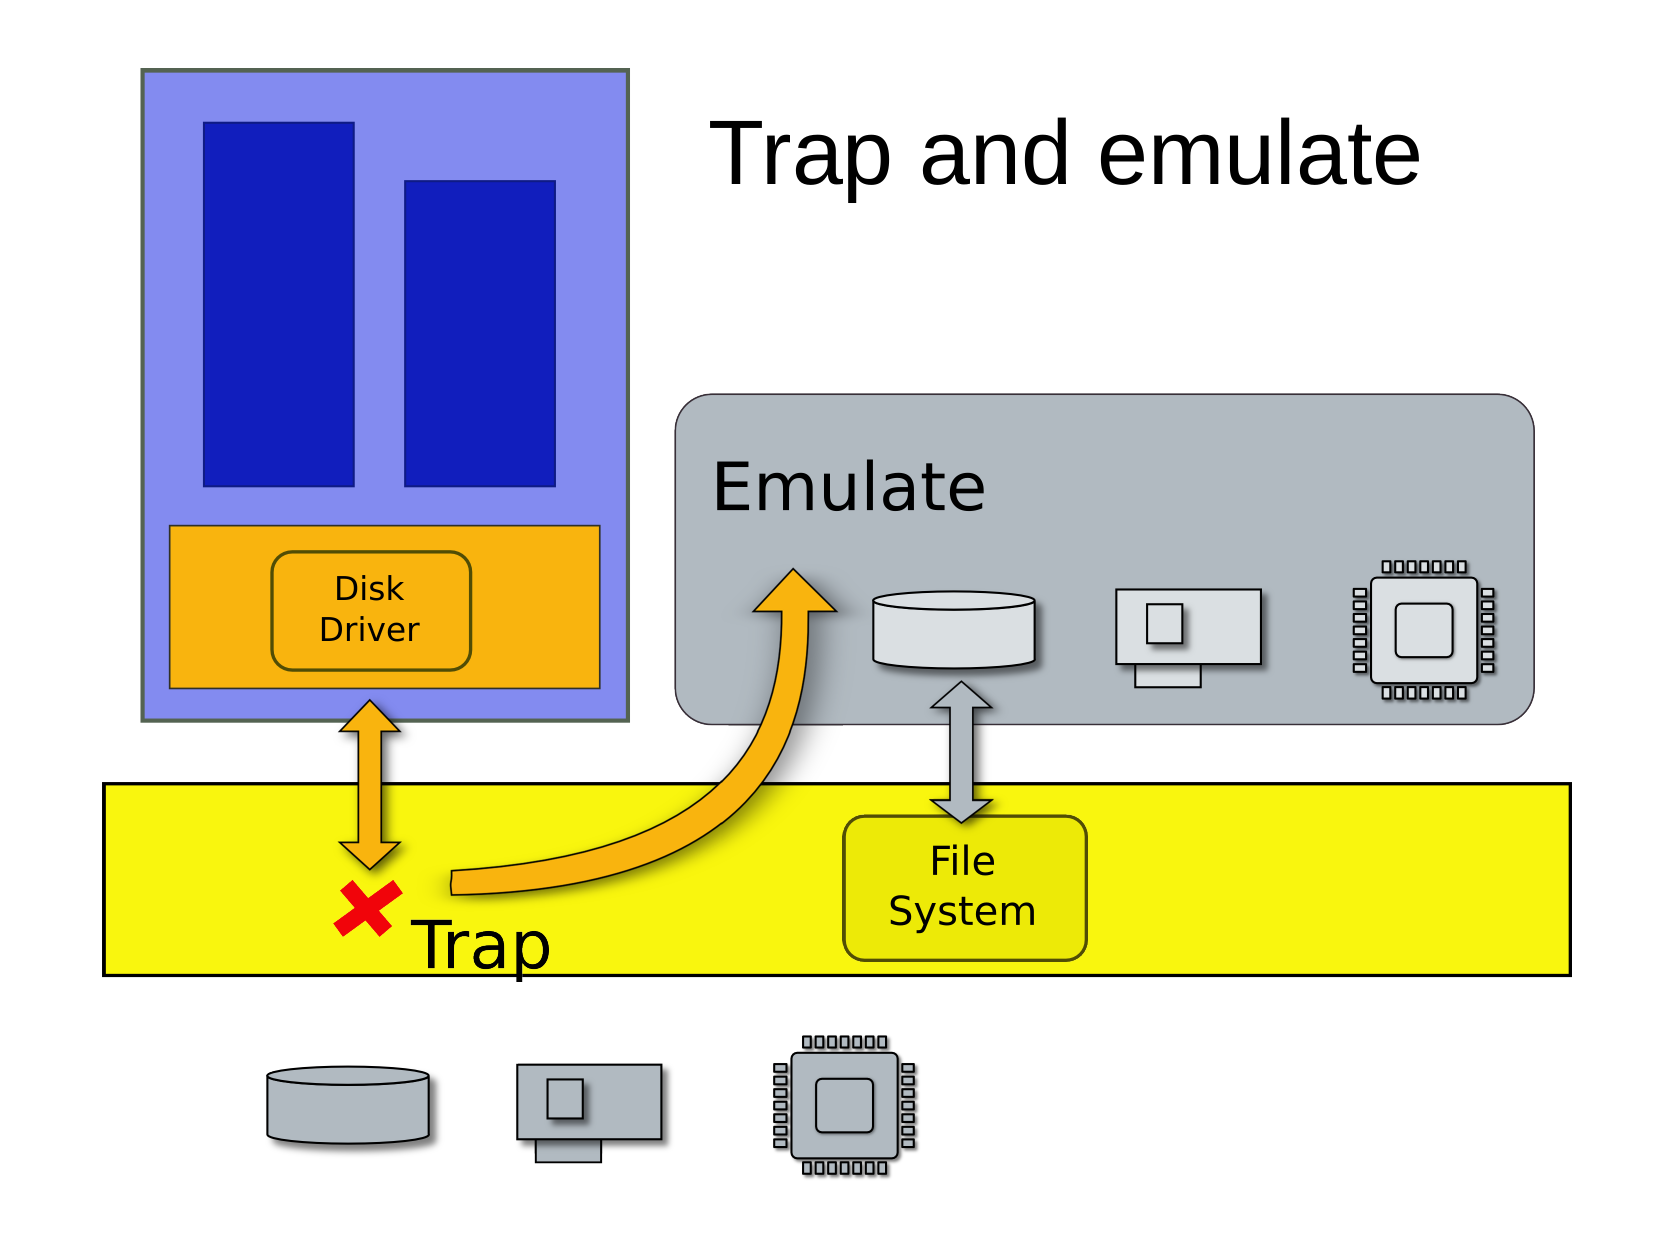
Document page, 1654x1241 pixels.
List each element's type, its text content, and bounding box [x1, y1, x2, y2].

picture [102, 68, 1572, 1241]
title Trap and emulate [562, 49, 1571, 257]
